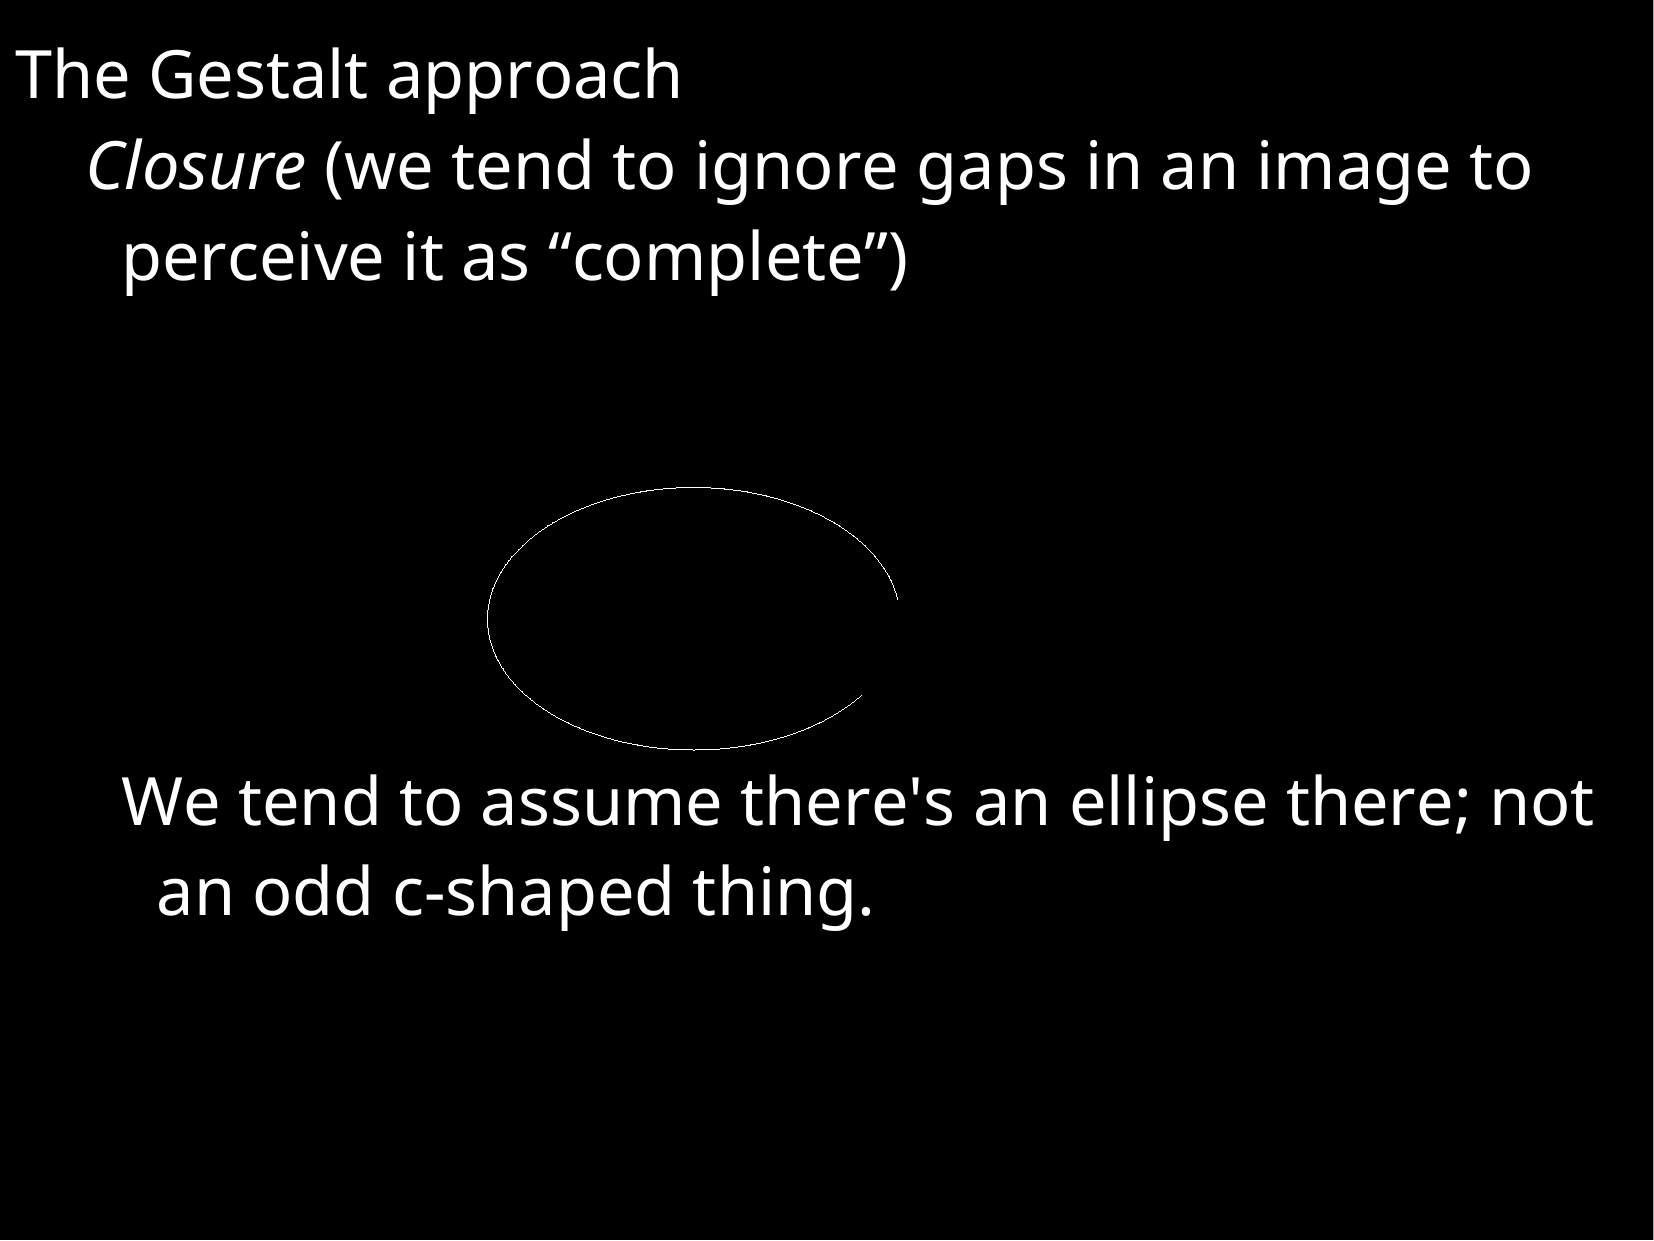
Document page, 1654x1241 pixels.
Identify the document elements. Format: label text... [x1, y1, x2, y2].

text_box The Gestalt approach Closure (we tend to ignore gaps in an image to perceive it as “complete”) We tend to assume there's an ellipse there; not an odd c-shaped thing. [0, 20, 1613, 1061]
text_box [487, 487, 1088, 751]
